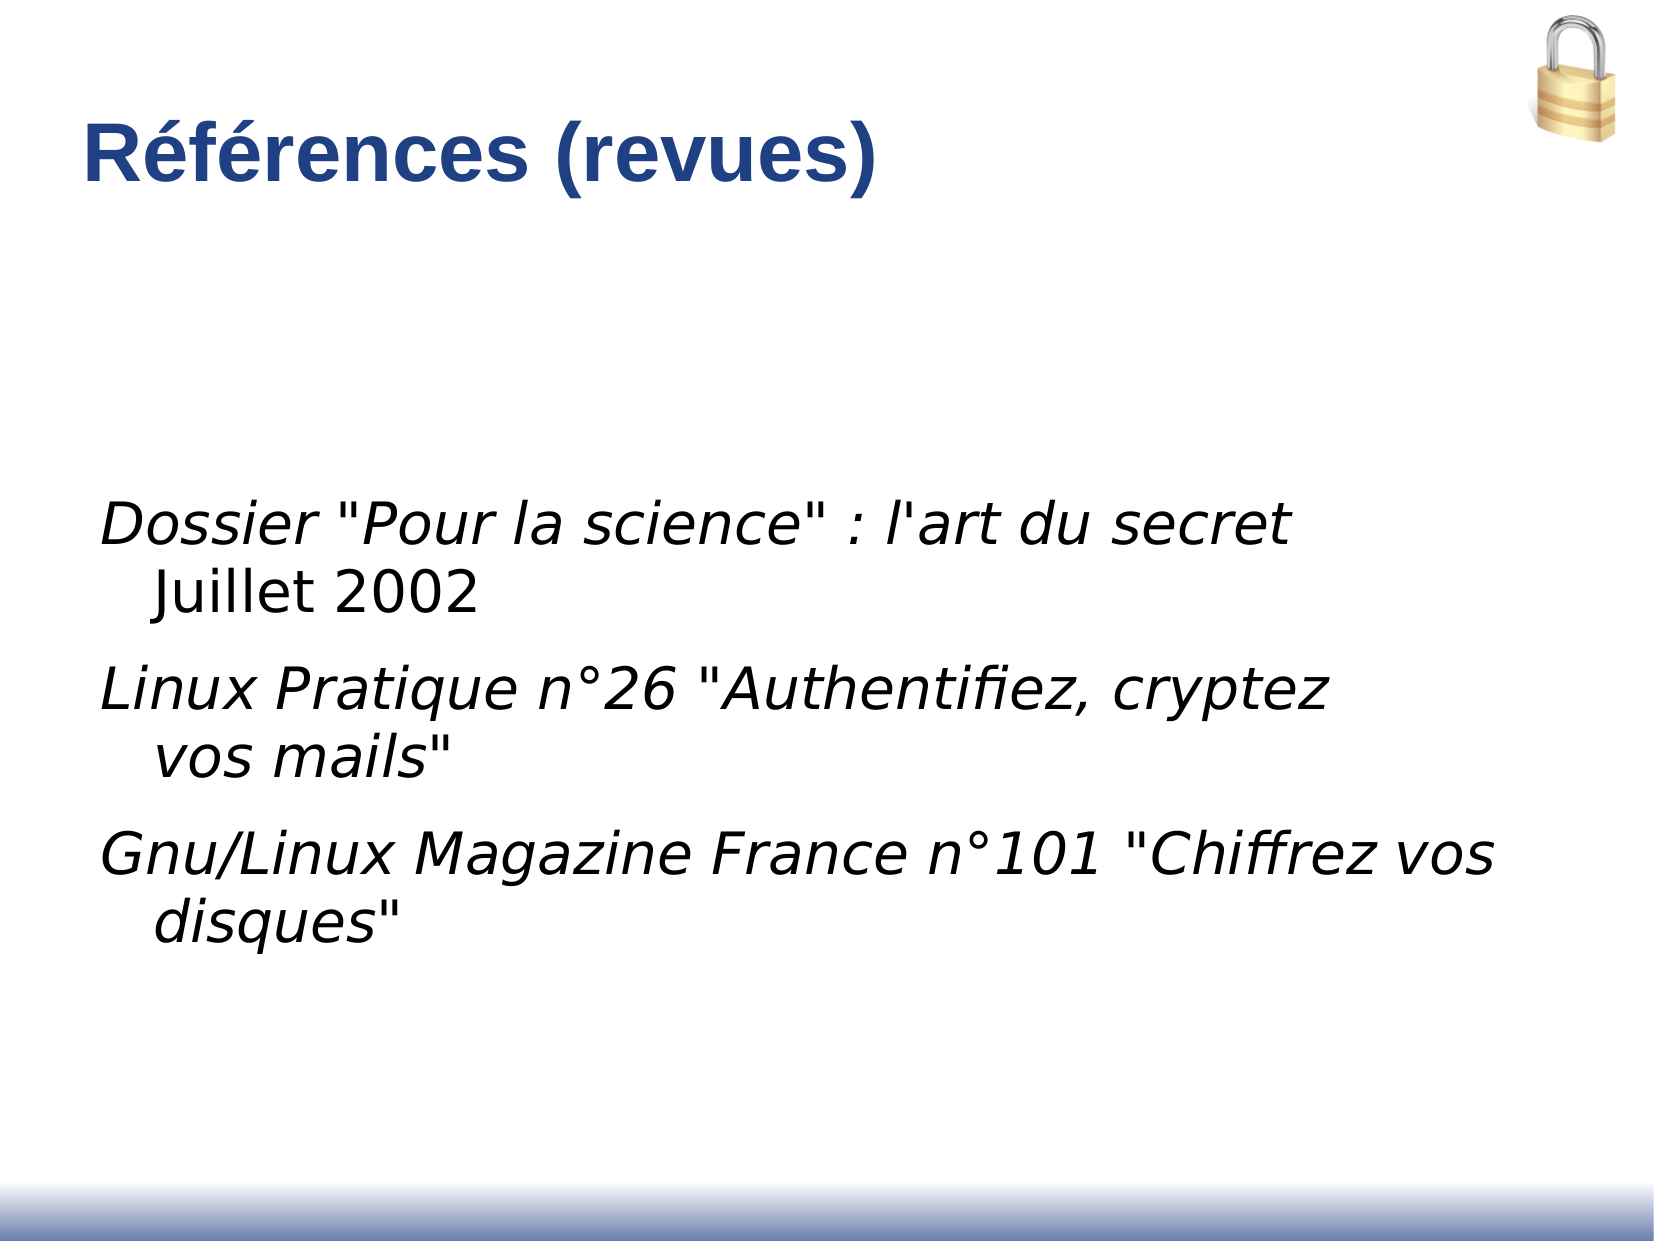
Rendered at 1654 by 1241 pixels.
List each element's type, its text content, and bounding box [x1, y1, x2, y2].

title Références (revues) [82, 56, 1571, 250]
list Dossier "Pour la science" : l'art du secret Juillet 2002 Linux Pratique n°26 "Authentifiez, cryptez vos mails" Gnu/Linux Magazine France n°101 "Chiffrez vos disques" [82, 324, 1571, 1123]
picture [1505, 11, 1642, 148]
